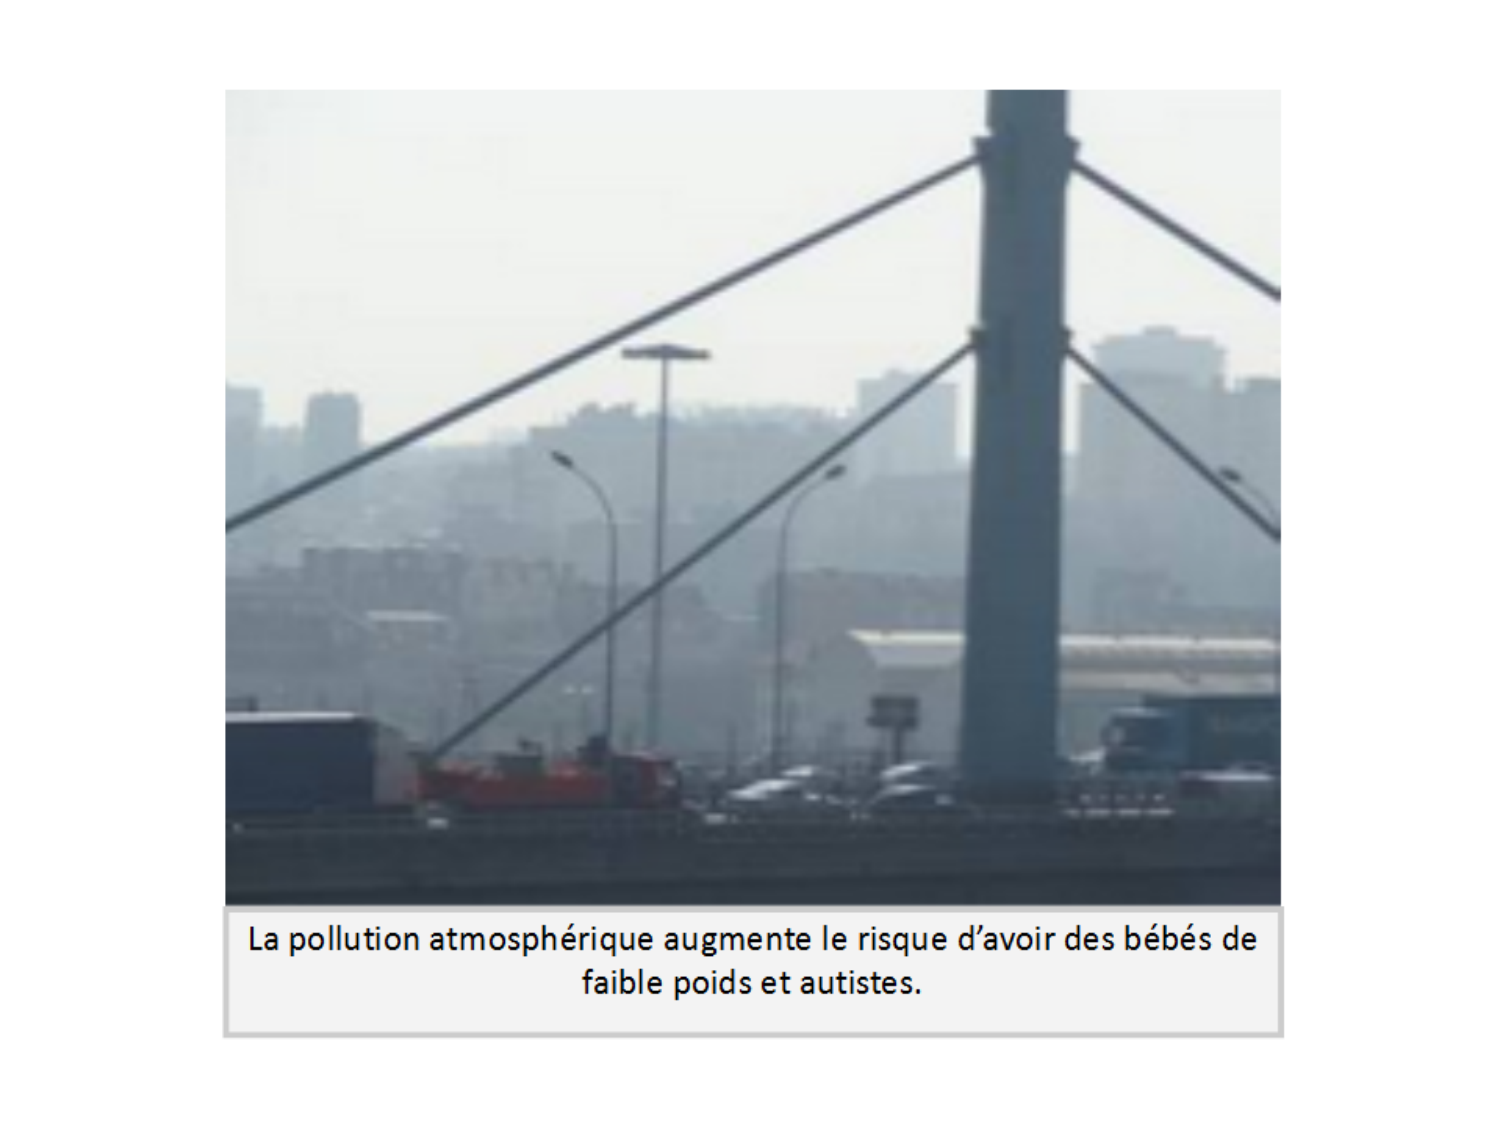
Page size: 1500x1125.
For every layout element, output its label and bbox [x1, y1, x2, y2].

picture [210, 76, 1300, 1052]
